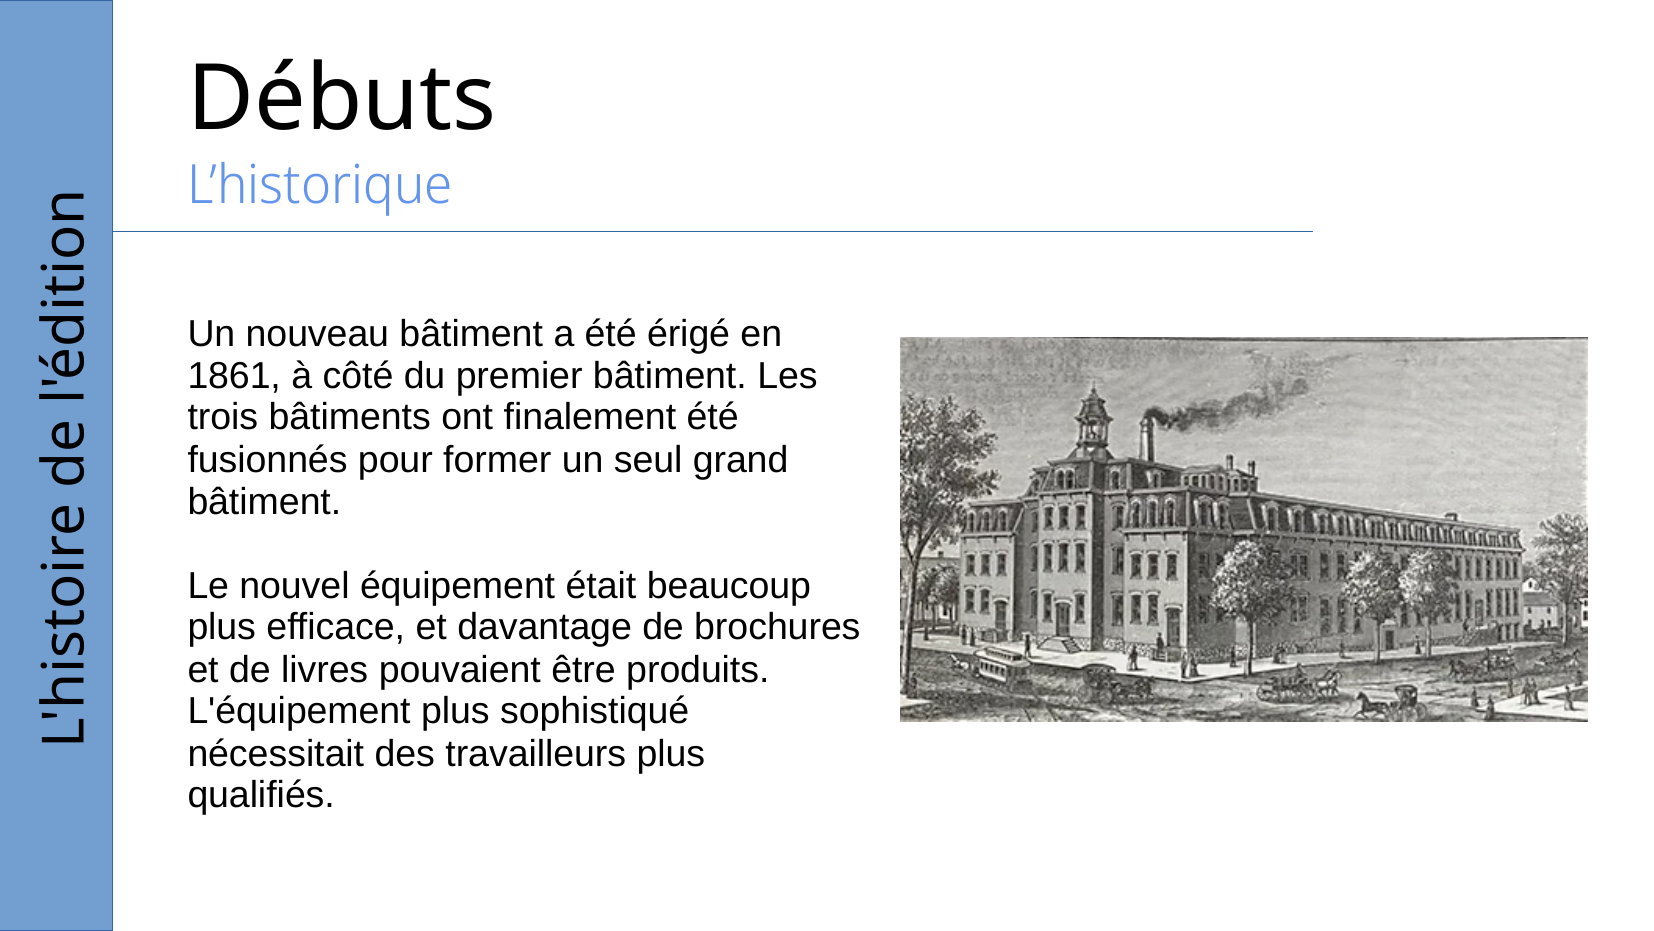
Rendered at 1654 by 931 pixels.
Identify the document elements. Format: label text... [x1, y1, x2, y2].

title Débuts [187, 34, 1571, 125]
text_box L'histoire de l'édition [13, 37, 105, 901]
picture [900, 337, 1588, 722]
subtitle Un nouveau bâtiment a été érigé en 1861, à côté du premier bâtiment. Les trois bâtiments ont finalement été fusionnés pour former un seul grand bâtiment. Le nouvel équipement était beaucoup plus efficace, et davantage de brochures et de livres pouvaient être produits. L'équipement plus sophistiqué nécessitait des travailleurs plus qualifiés. [187, 312, 863, 901]
text_box [0, 0, 113, 931]
title L’historique [187, 125, 1571, 239]
